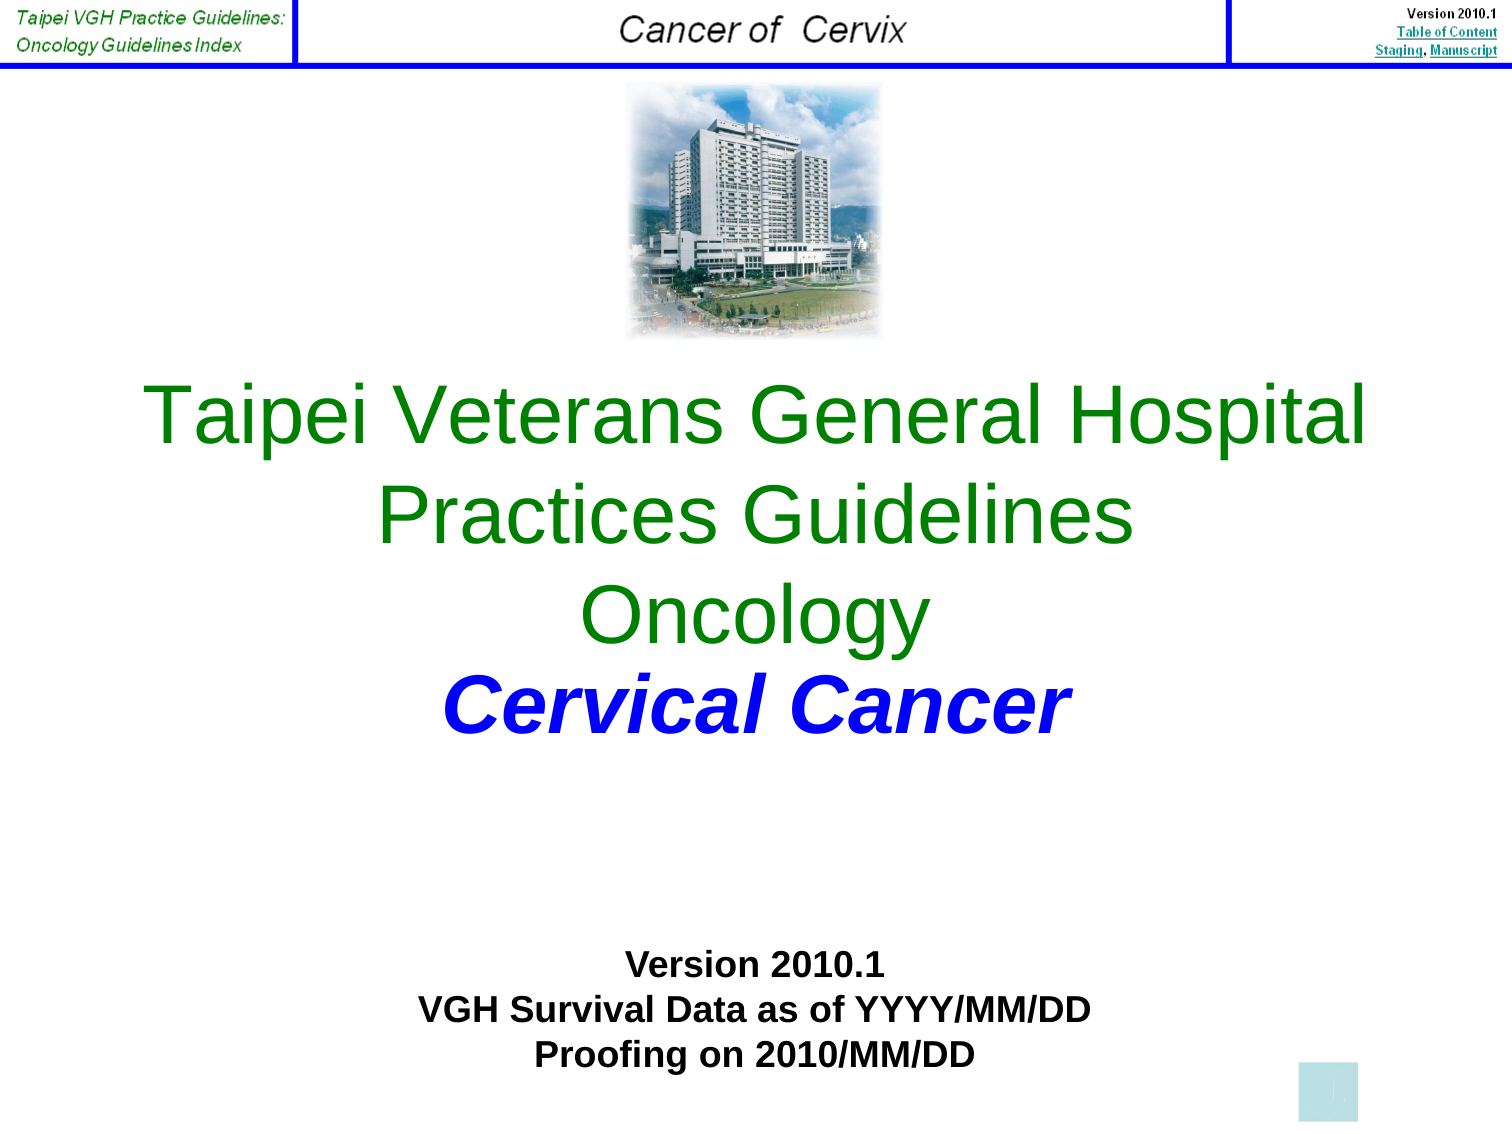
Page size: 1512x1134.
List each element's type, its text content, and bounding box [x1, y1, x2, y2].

text_box Version 2010.1 VGH Survival Data as of YYYY/MM/DD Proofing on 2010/MM/DD [403, 933, 1107, 1083]
subtitle Cervical Cancer [226, 642, 1286, 933]
title Taipei Veterans General Hospital Practices Guidelines Oncology [113, 352, 1399, 596]
picture [626, 82, 883, 340]
